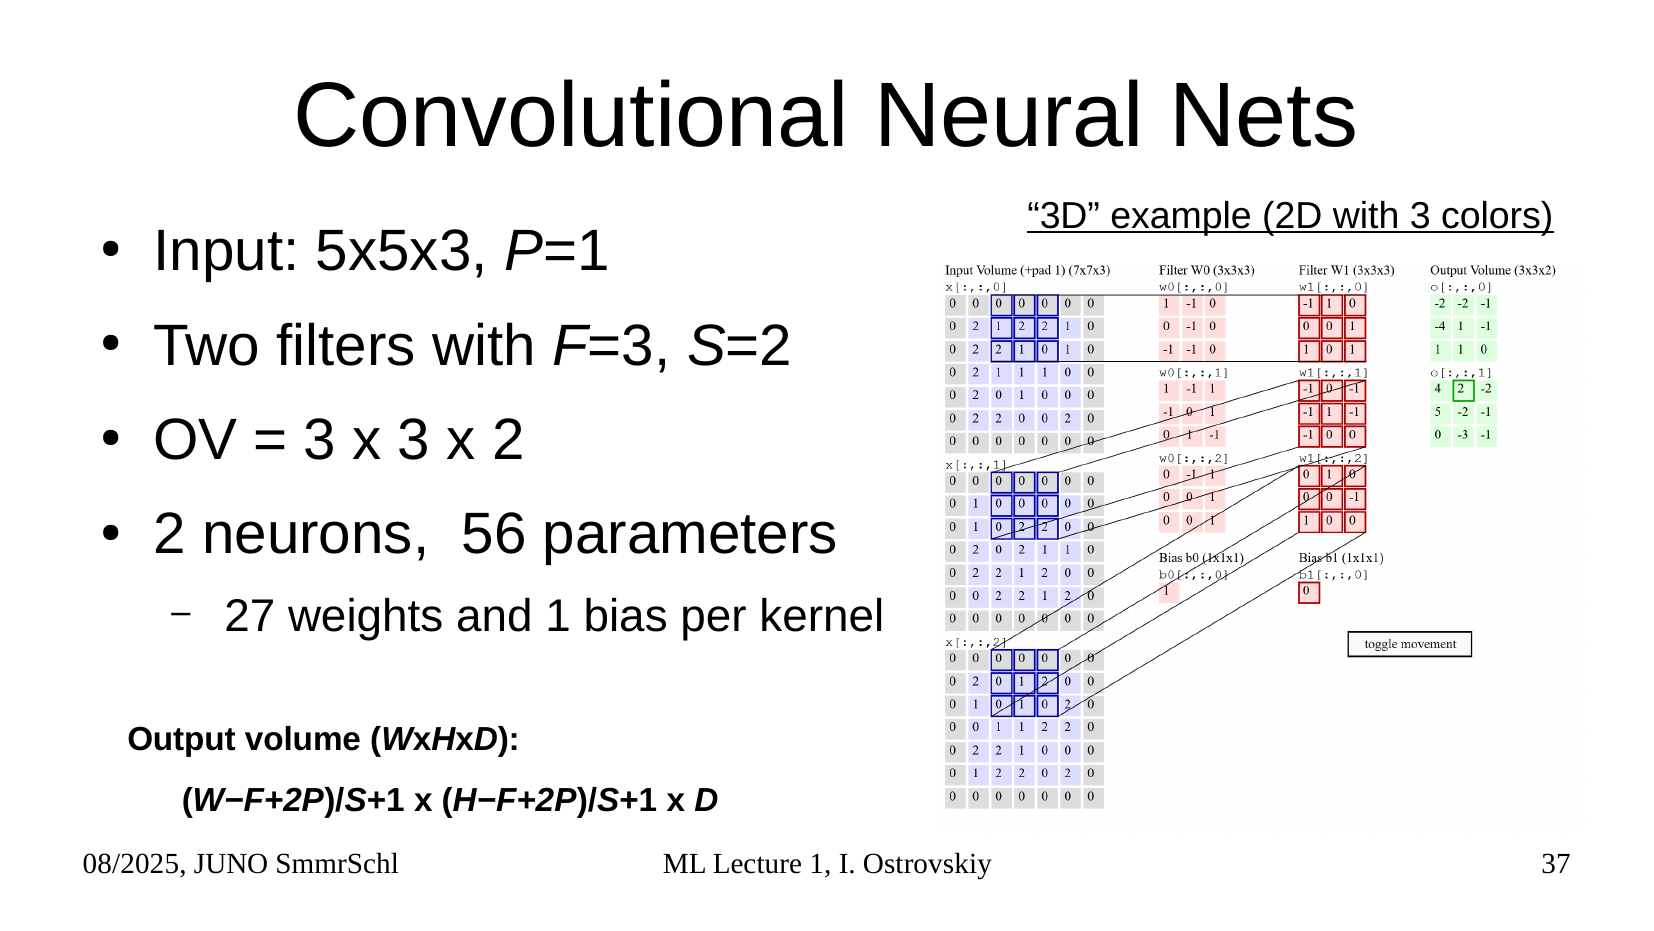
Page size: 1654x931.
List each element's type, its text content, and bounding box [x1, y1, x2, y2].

text_box “3D” example (2D with 3 colors) [1012, 837, 1576, 866]
text_box “3D” example (2D with 3 colors) [1012, 187, 1576, 262]
text_box Output volume (WxHxD): (W−F+2P)/S+1 x (H−F+2P)/S+1 x D [112, 712, 788, 875]
list Input: 5x5x3, P=1 Two filters with F=3, S=2 OV = 3 x 3 x 2 2 neurons, 56 parameters 27 weights and 1 bias per kernel [82, 217, 938, 758]
picture [937, 262, 1588, 837]
title Convolutional Neural Nets [82, 37, 1571, 193]
